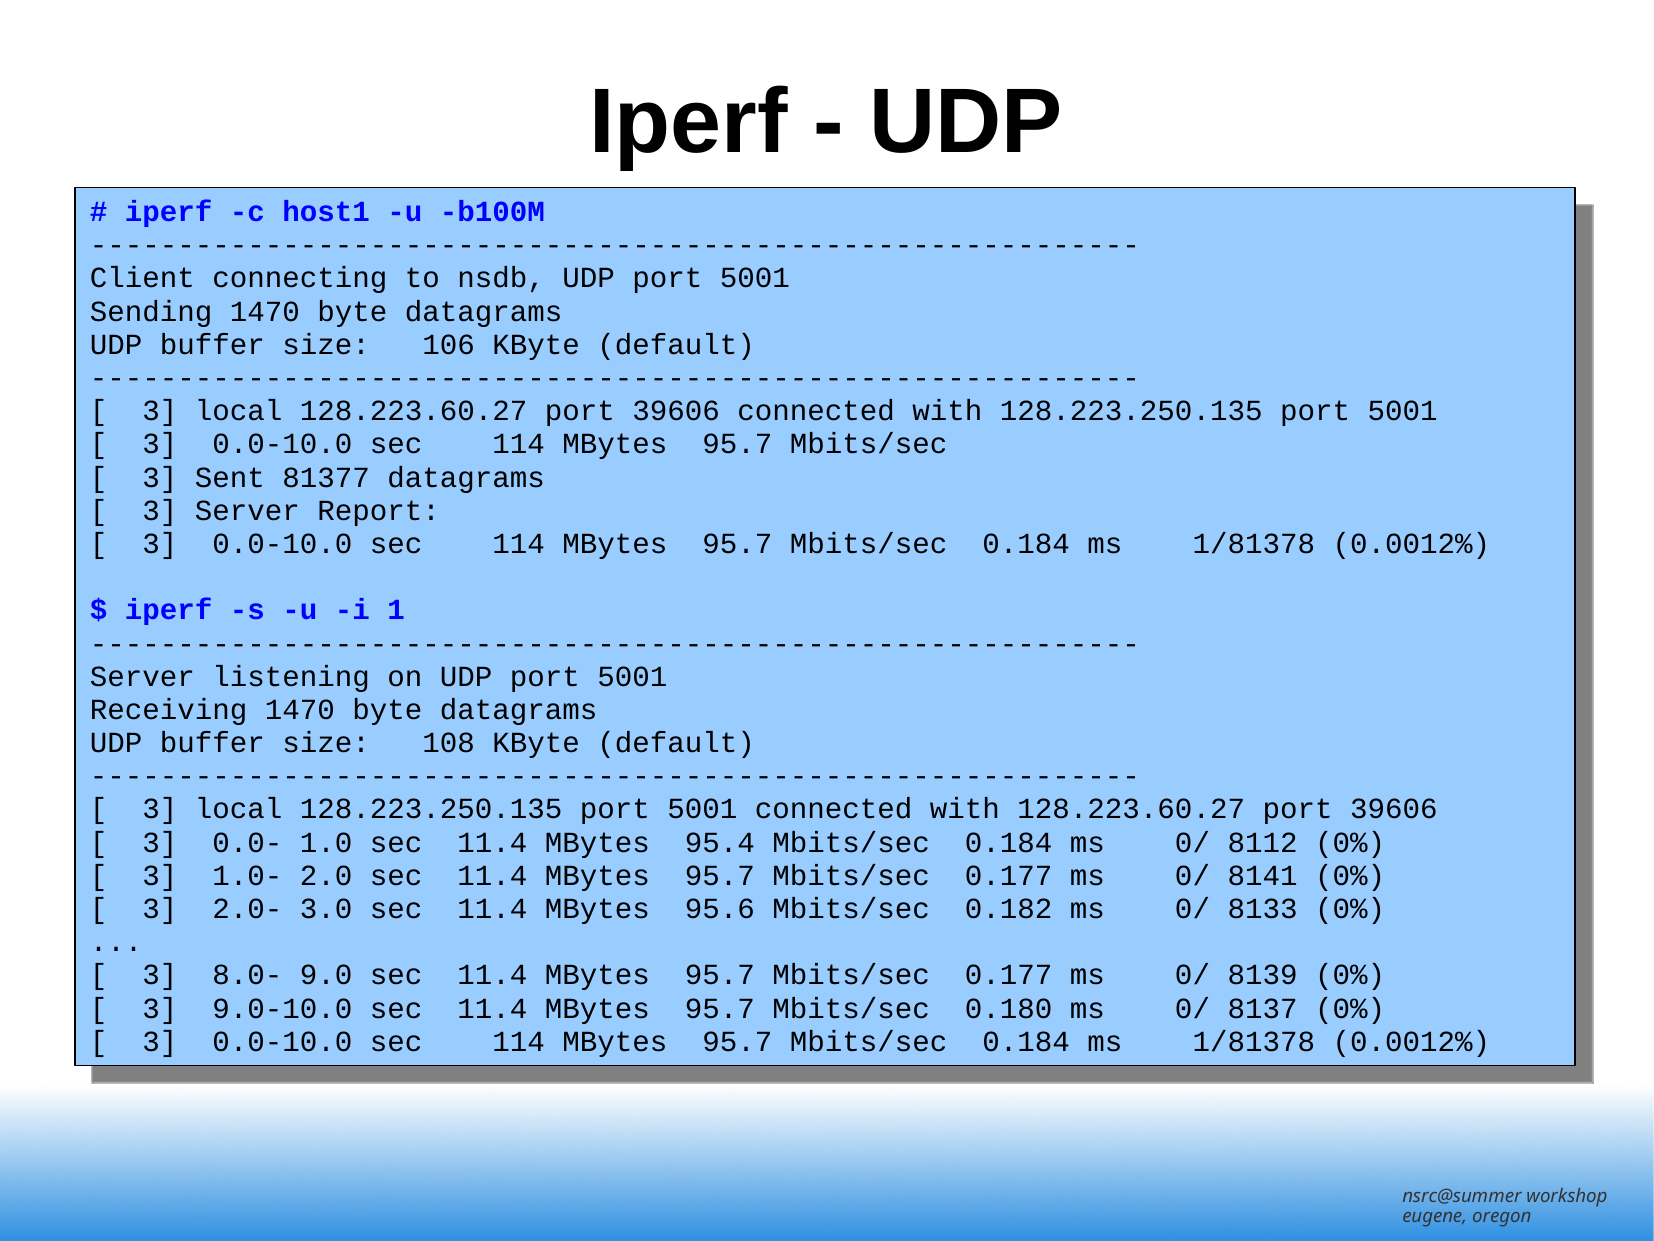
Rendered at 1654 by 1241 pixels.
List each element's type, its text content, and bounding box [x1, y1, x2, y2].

title Iperf - UDP [82, 49, 1571, 187]
text_box # iperf -c host1 -u -b100M ------------------------------------------------------------ Client connecting to nsdb, UDP port 5001 Sending 1470 byte datagrams UDP buffer size: 106 KByte (default)‏ ------------------------------------------------------------ [ 3] local 128.223.60.27 port 39606 connected with 128.223.250.135 port 5001 [ 3] 0.0-10.0 sec 114 MBytes 95.7 Mbits/sec [ 3] Sent 81377 datagrams [ 3] Server Report: [ 3] 0.0-10.0 sec 114 MBytes 95.7 Mbits/sec 0.184 ms 1/81378 (0.0012%)‏ $ iperf -s -u -i 1 ------------------------------------------------------------ Server listening on UDP port 5001 Receiving 1470 byte datagrams UDP buffer size: 108 KByte (default)‏ ------------------------------------------------------------ [ 3] local 128.223.250.135 port 5001 connected with 128.223.60.27 port 39606 [ 3] 0.0- 1.0 sec 11.4 MBytes 95.4 Mbits/sec 0.184 ms 0/ 8112 (0%)‏ [ 3] 1.0- 2.0 sec 11.4 MBytes 95.7 Mbits/sec 0.177 ms 0/ 8141 (0%)‏ [ 3] 2.0- 3.0 sec 11.4 MBytes 95.6 Mbits/sec 0.182 ms 0/ 8133 (0%)‏ ...‏ [ 3] 8.0- 9.0 sec 11.4 MBytes 95.7 Mbits/sec 0.177 ms 0/ 8139 (0%)‏ [ 3] 9.0-10.0 sec 11.4 MBytes 95.7 Mbits/sec 0.180 ms 0/ 8137 (0%)‏ [ 3] 0.0-10.0 sec 114 MBytes 95.7 Mbits/sec 0.184 ms 1/81378 (0.0012%)‏ [75, 187, 1576, 1066]
picture [0, 1083, 1654, 1241]
